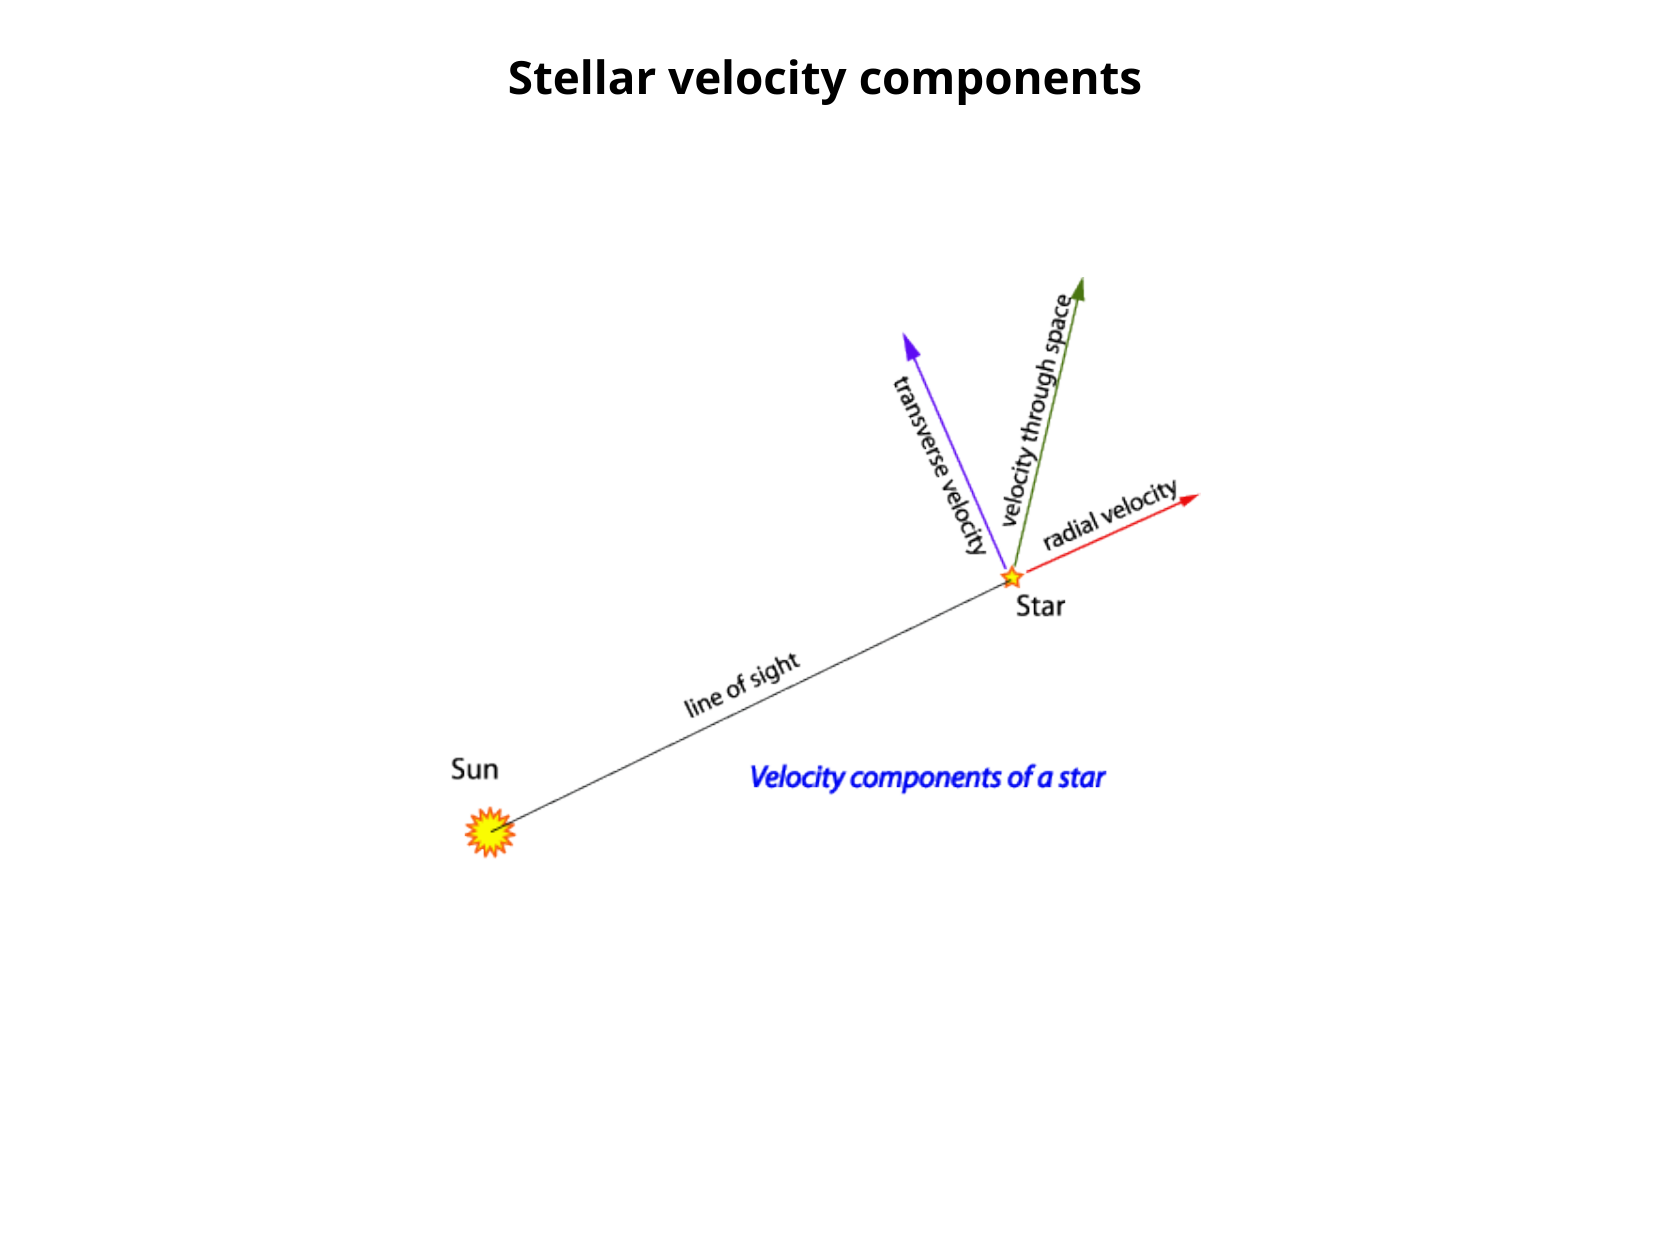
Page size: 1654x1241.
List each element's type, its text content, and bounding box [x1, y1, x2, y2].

picture [450, 277, 1201, 863]
text_box Stellar velocity components [0, 37, 1651, 117]
